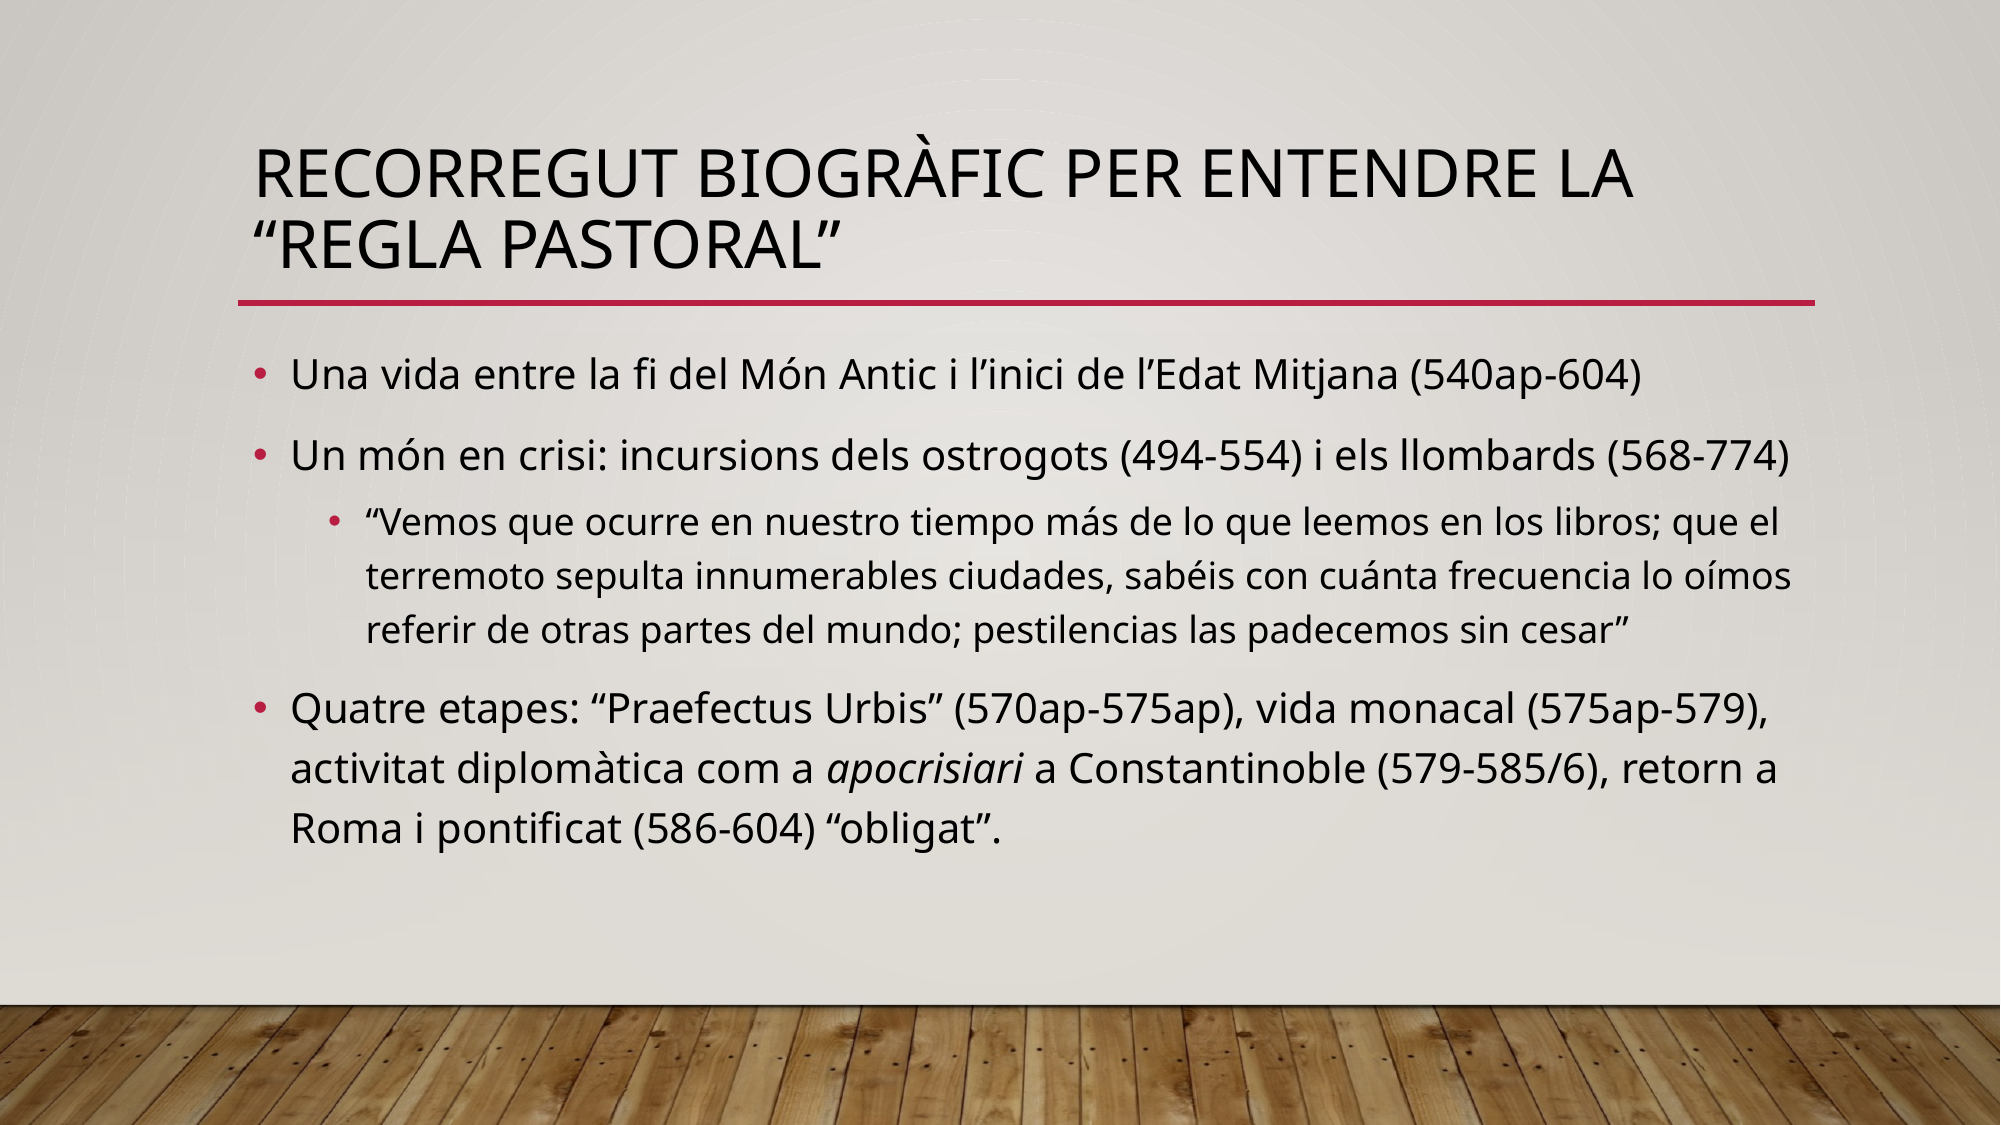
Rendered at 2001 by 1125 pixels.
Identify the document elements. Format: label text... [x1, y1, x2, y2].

title Recorregut biogràfic per entendre la “regla pastoral” [238, 131, 1814, 305]
picture [0, 1005, 2000, 1125]
list Una vida entre la fi del Món Antic i l’inici de l’Edat Mitjana (540ap-604) Un món en crisi: incursions dels ostrogots (494-554) i els llombards (568-774) “Vemos que ocurre en nuestro tiempo más de lo que leemos en los libros; que el terremoto sepulta innumerables ciudades, sabéis con cuánta frecuencia lo oímos referir de otras partes del mundo; pestilencias las padecemos sin cesar” Quatre etapes: “Praefectus Urbis” (570ap-575ap), vida monacal (575ap-579), activitat diplomàtica com a apocrisiari a Constantinoble (579-585/6), retorn a Roma i pontificat (586-604) “obligat”. [238, 330, 1814, 897]
